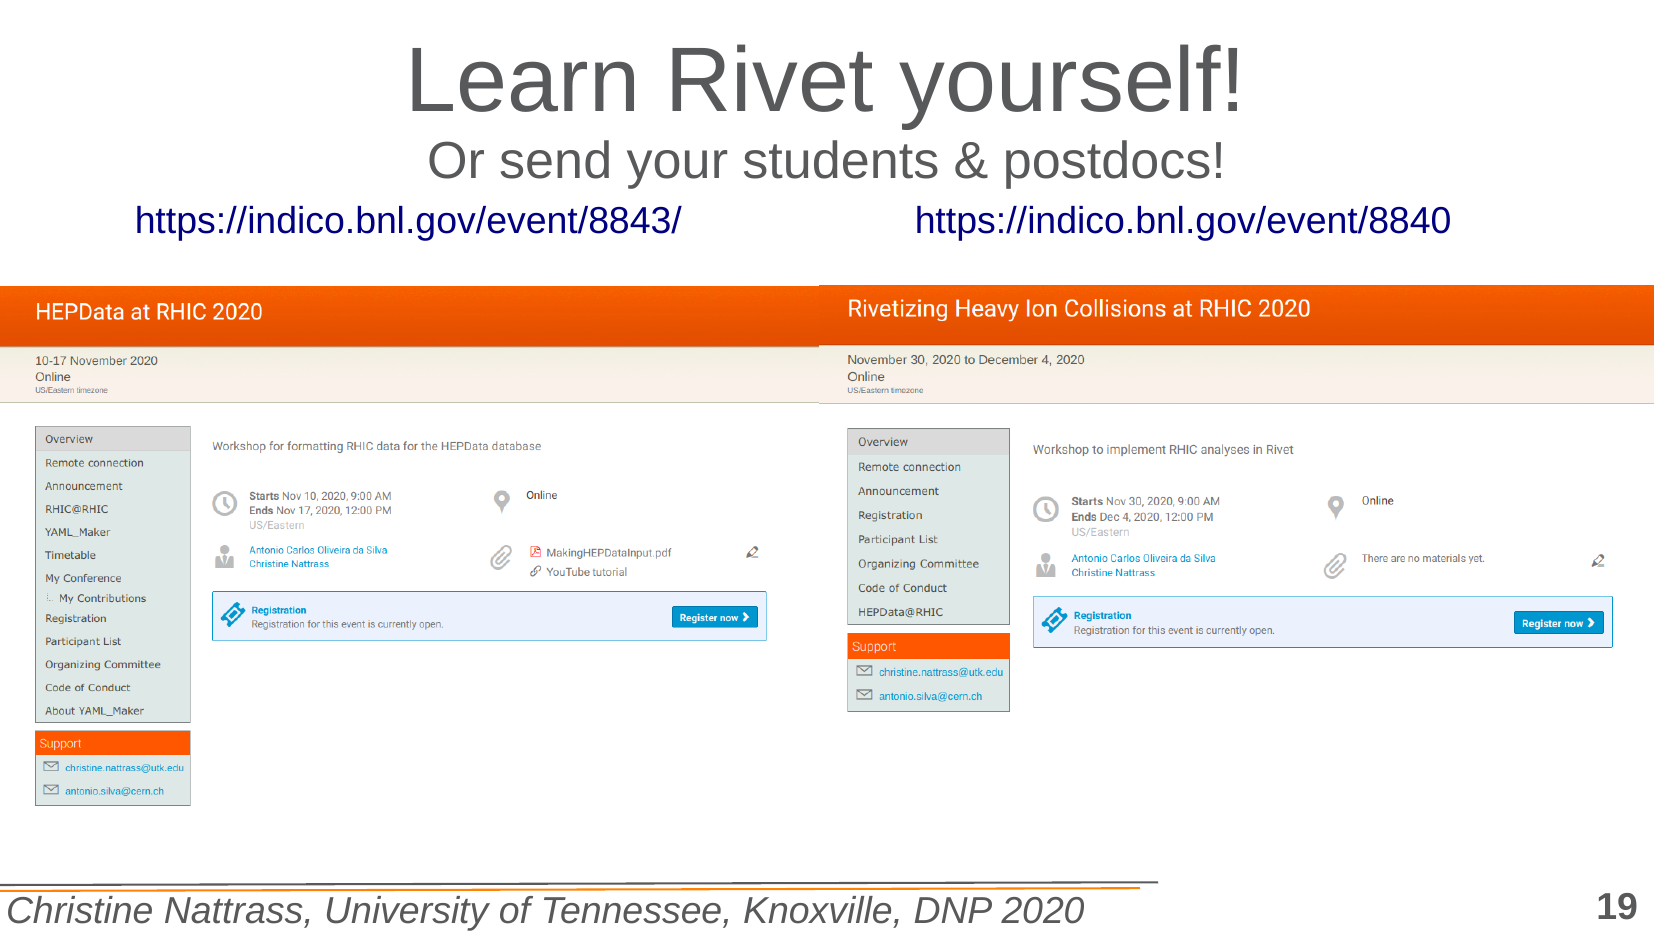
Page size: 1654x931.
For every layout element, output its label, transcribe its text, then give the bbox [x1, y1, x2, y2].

text_box https://indico.bnl.gov/event/8840 [900, 192, 1467, 250]
text_box https://indico.bnl.gov/event/8843/ [120, 192, 697, 250]
title Learn Rivet yourself! Or send your students & postdocs! [82, 28, 1571, 190]
picture [0, 285, 1654, 868]
